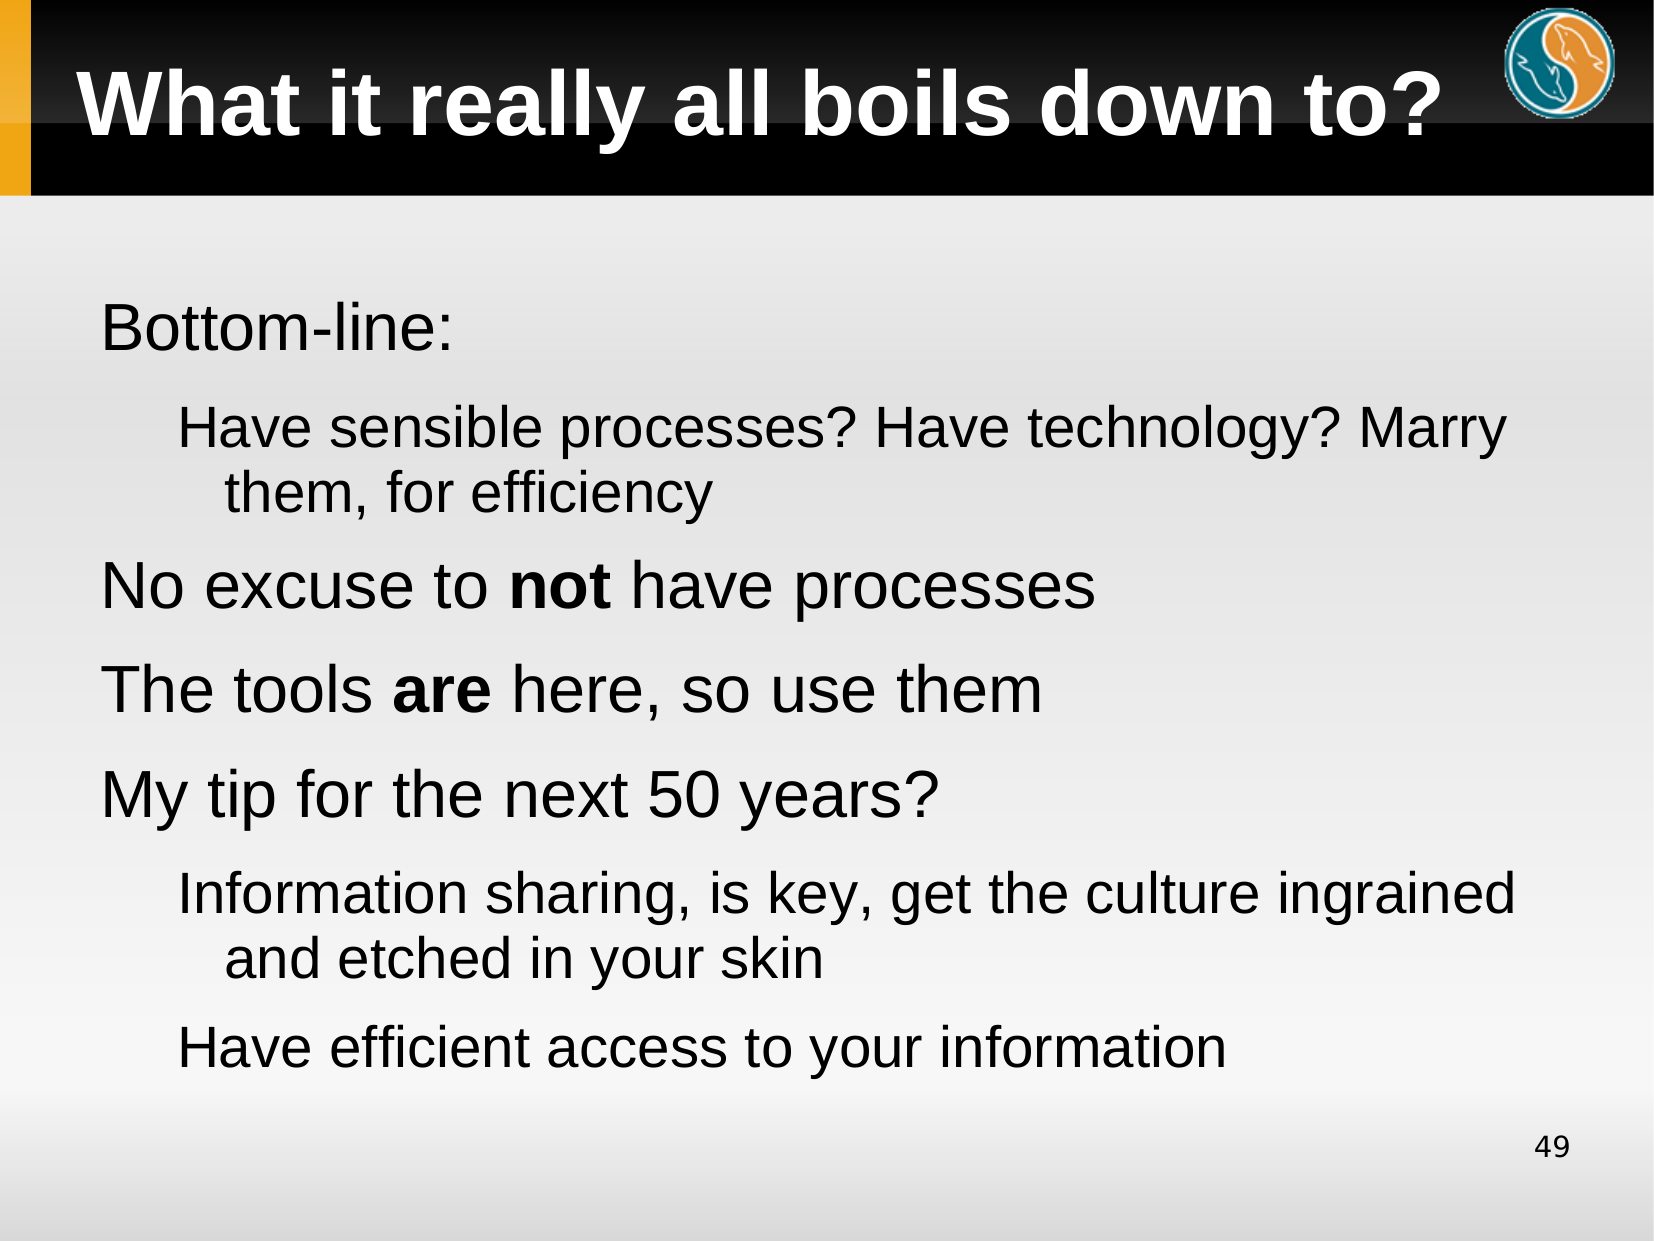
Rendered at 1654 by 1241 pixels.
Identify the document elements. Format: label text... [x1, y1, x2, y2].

title What it really all boils down to? [76, 7, 1565, 200]
list Bottom-line: Have sensible processes? Have technology? Marry them, for efficiency No excuse to not have processes The tools are here, so use them My tip for the next 50 years? Information sharing, is key, get the culture ingrained and etched in your skin Have efficient access to your information [82, 290, 1571, 1094]
picture [0, 0, 1654, 1241]
